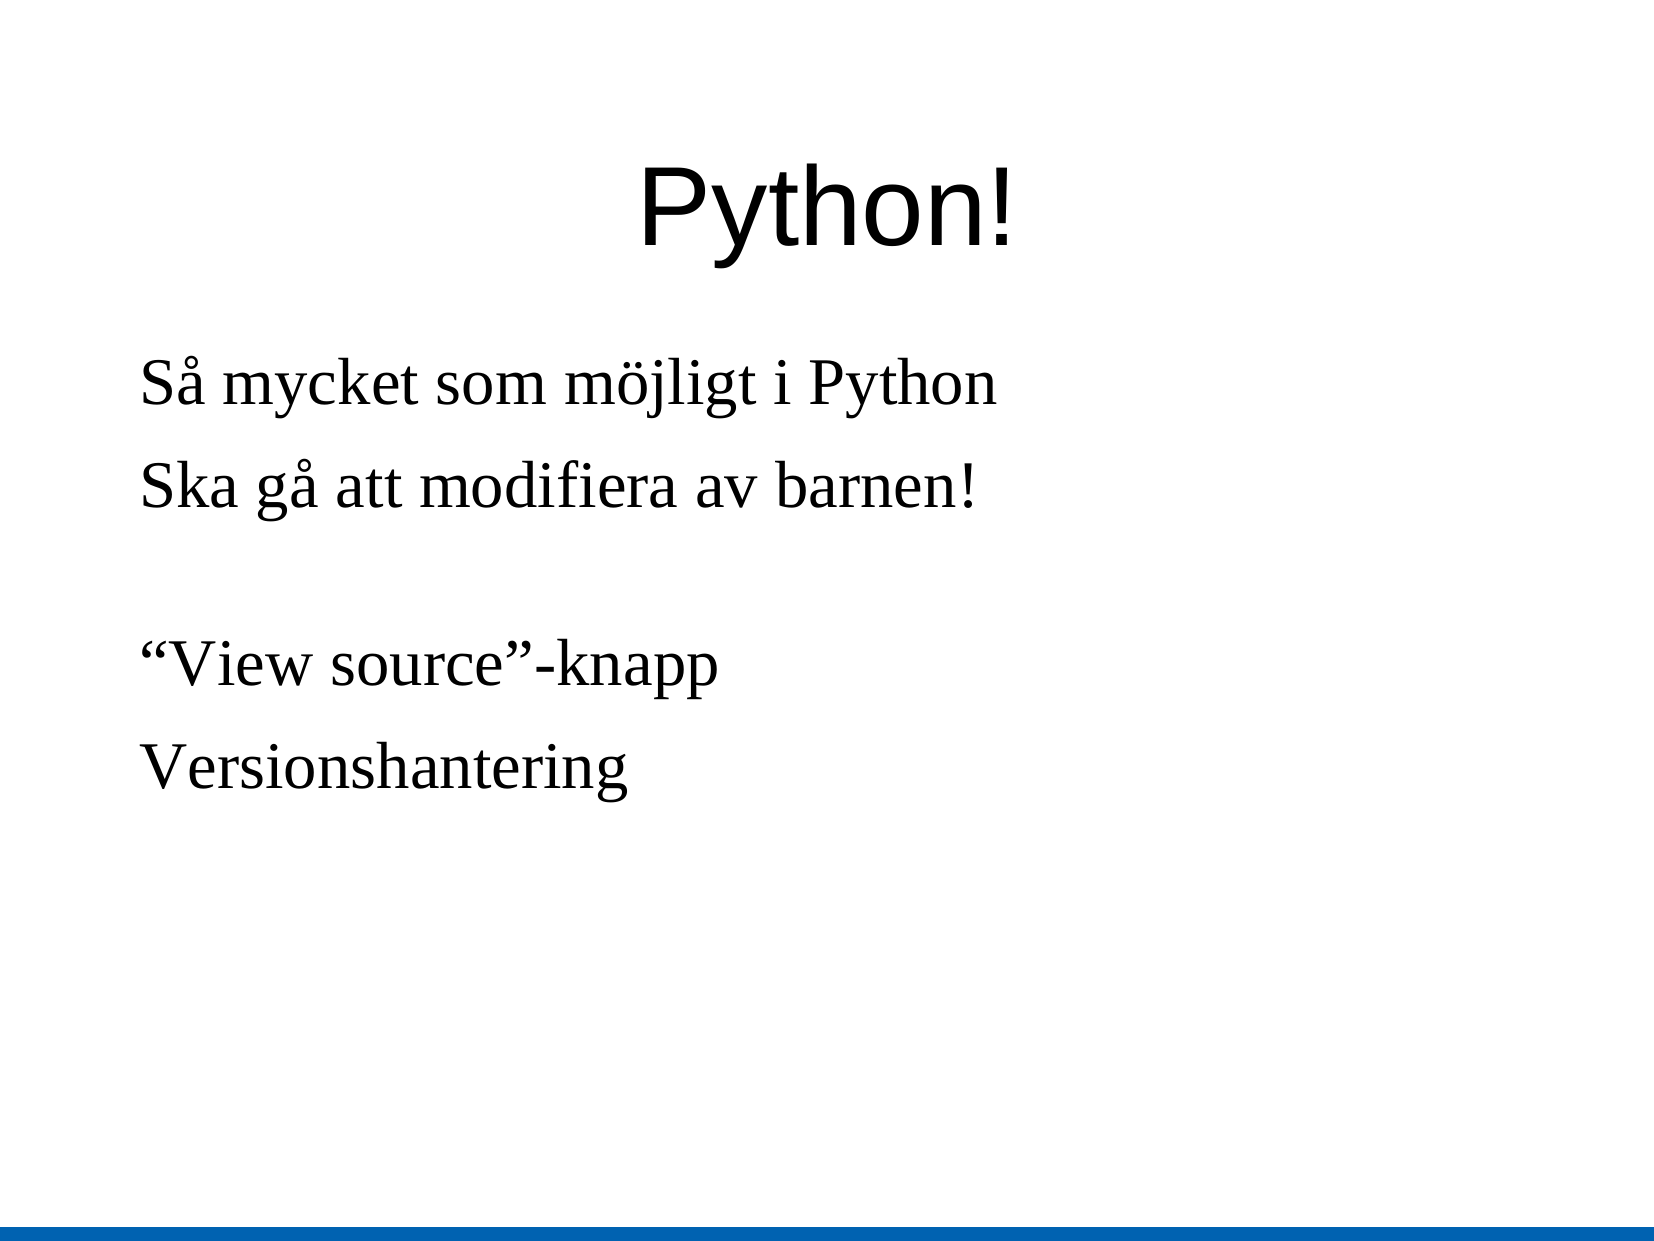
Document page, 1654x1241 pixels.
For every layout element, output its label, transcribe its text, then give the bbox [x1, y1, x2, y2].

title Python! [121, 102, 1534, 310]
list Så mycket som möjligt i Python Ska gå att modifiera av barnen! “View source”-knapp Versionshantering [121, 344, 1534, 1127]
